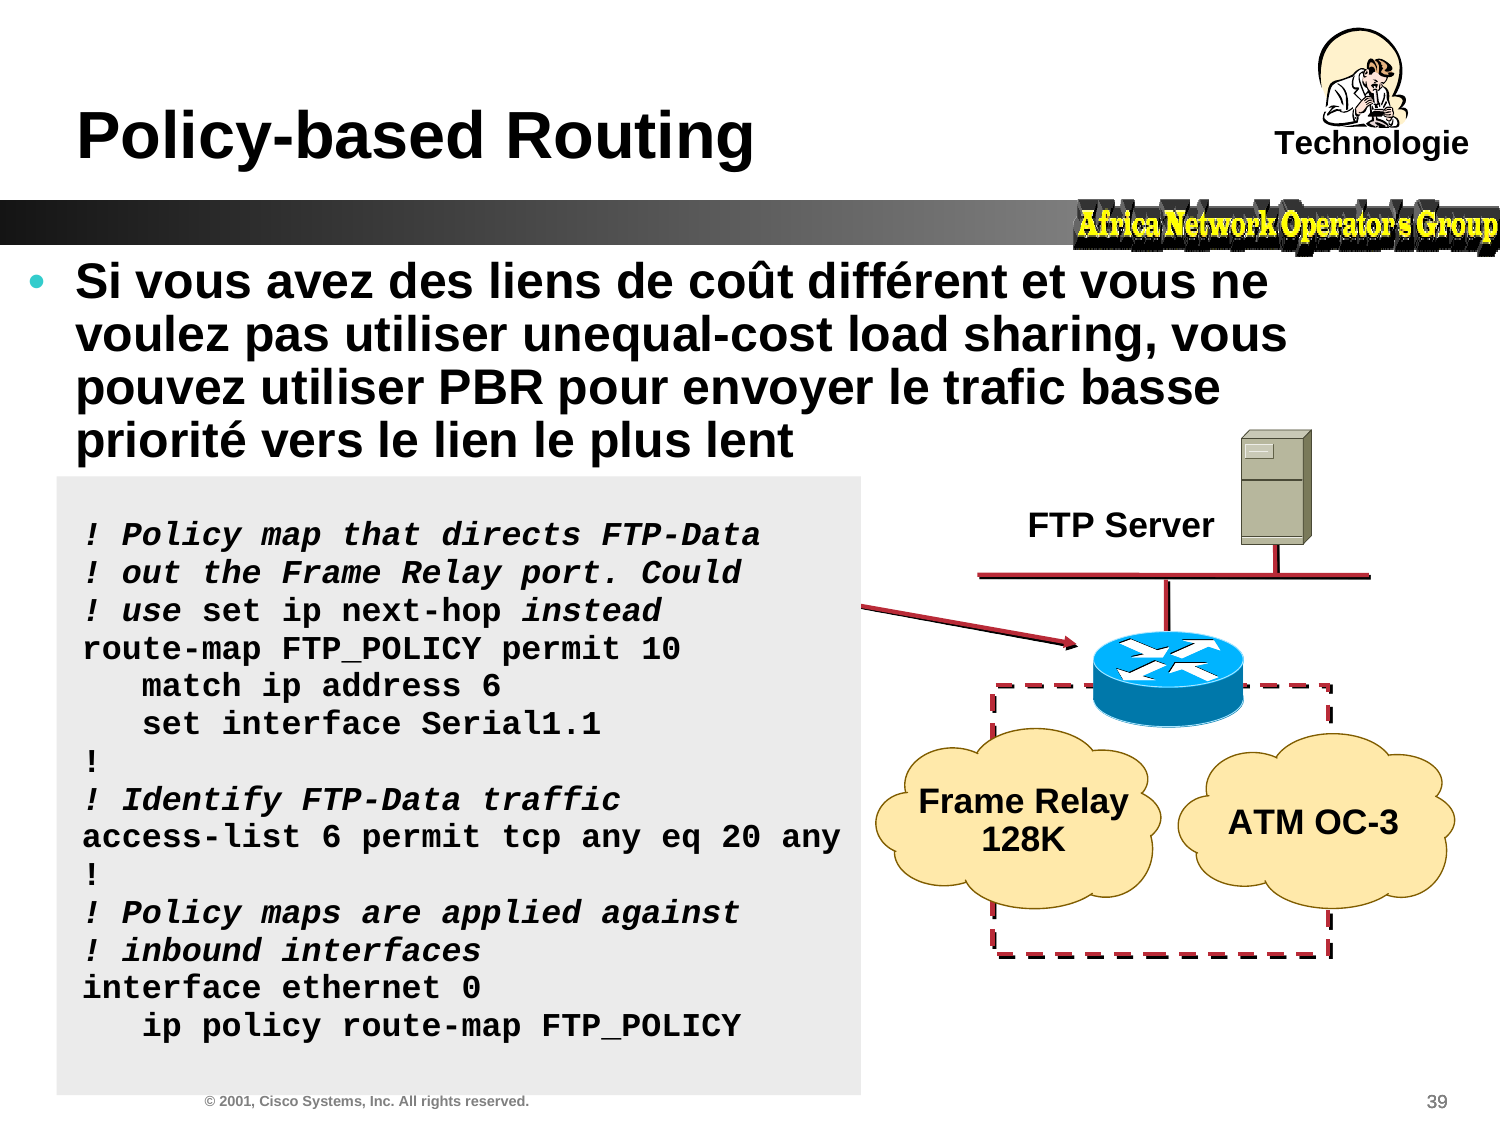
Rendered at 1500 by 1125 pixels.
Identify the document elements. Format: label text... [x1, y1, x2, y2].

text_box Frame Relay 128K [906, 777, 1142, 866]
picture [1240, 429, 1313, 545]
picture [1173, 640, 1218, 657]
picture [874, 701, 1244, 911]
picture [1171, 631, 1244, 664]
picture [1120, 662, 1164, 682]
text_box [56, 476, 861, 1096]
text_box ATM OC-3 [1215, 798, 1412, 849]
text_box FTP Server [1015, 503, 1228, 552]
picture [1170, 663, 1215, 680]
picture [1176, 732, 1457, 910]
text_box ! Policy map that directs FTP-Data ! out the Frame Relay port. Could ! use set ip next-hop instead route-map FTP_POLICY permit 10 match ip address 6 set interface Serial1.1 ! ! Identify FTP-Data traffic access-list 6 permit tcp any eq 20 any ! ! Policy maps are applied against ! inbound interfaces interface ethernet 0 ip policy route-map FTP_POLICY [69, 494, 858, 1071]
picture [1122, 640, 1167, 657]
text_box Technologie [1262, 118, 1483, 168]
picture [1070, 180, 1500, 275]
title Policy-based Routing [62, 41, 1314, 180]
picture [1317, 26, 1409, 118]
picture [1093, 631, 1166, 657]
list Si vous avez des liens de coût différent et vous ne voulez pas utiliser unequal-cost load sharing, vous pouvez utiliser PBR pour envoyer le trafic basse priorité vers le lien le plus lent [0, 222, 1318, 503]
